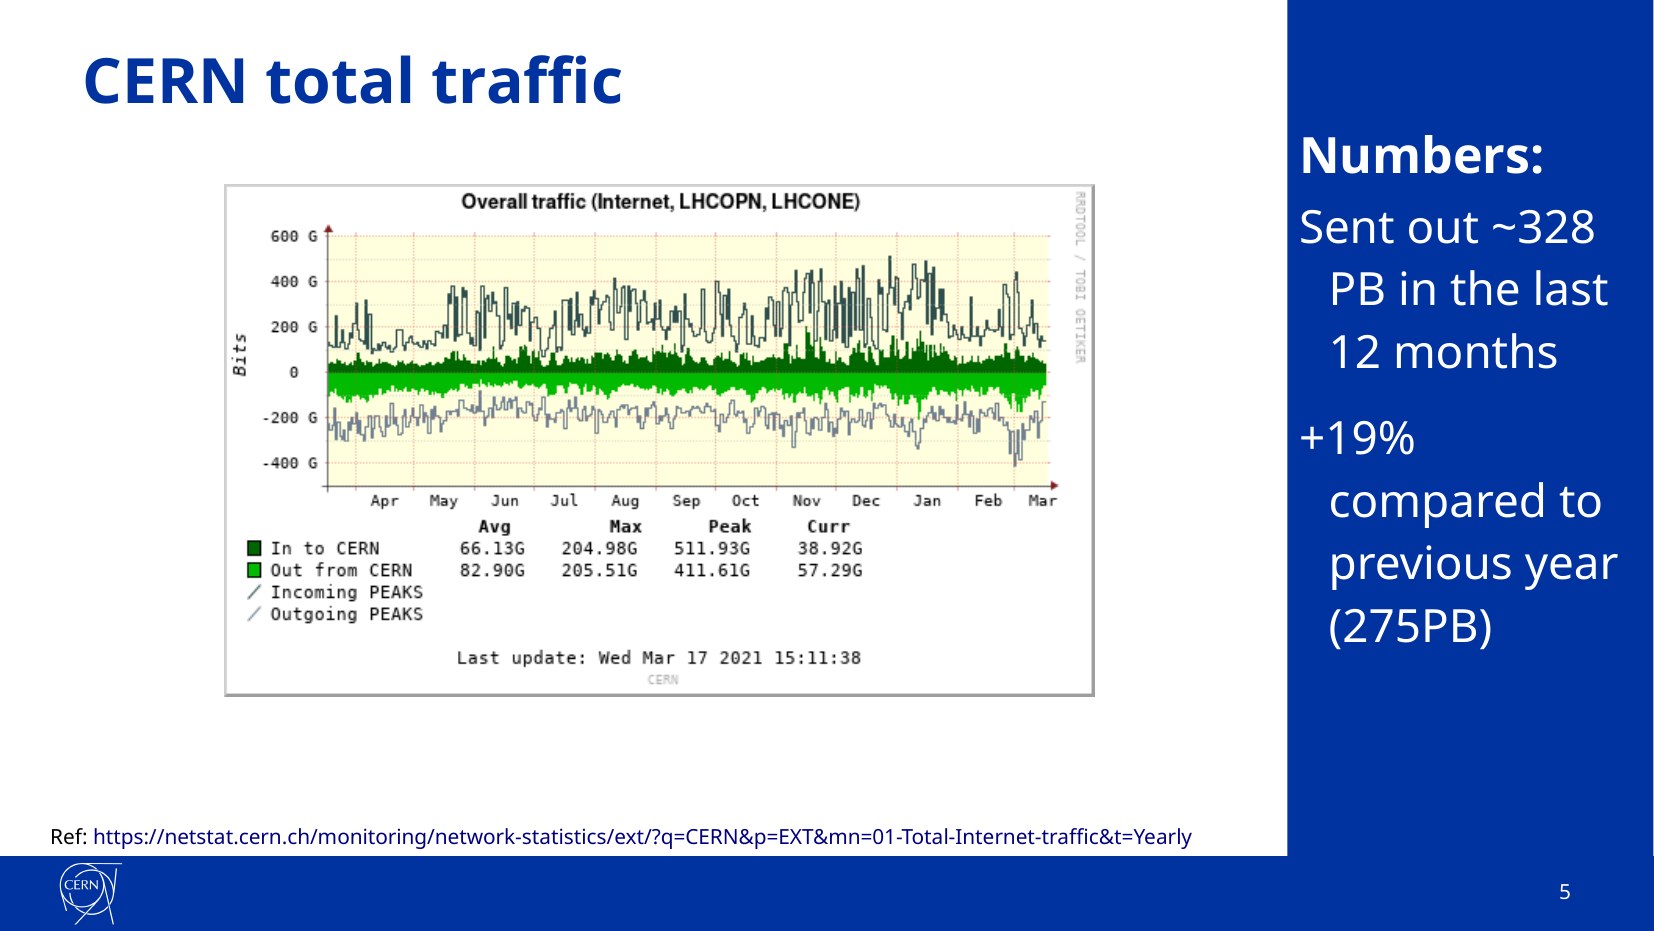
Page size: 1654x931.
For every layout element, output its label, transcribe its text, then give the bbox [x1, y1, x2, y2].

picture [56, 885, 127, 928]
text_box Ref: https://netstat.cern.ch/monitoring/network-statistics/ext/?q=CERN&p=EXT&mn=01-Total-Internet-traffic&t=Yearly [35, 814, 1423, 885]
list Numbers: Sent out ~328 PB in the last 12 months +19% compared to previous year (275PB) [1287, 0, 1654, 862]
picture [224, 184, 1095, 697]
title CERN total traffic [82, 37, 1287, 193]
